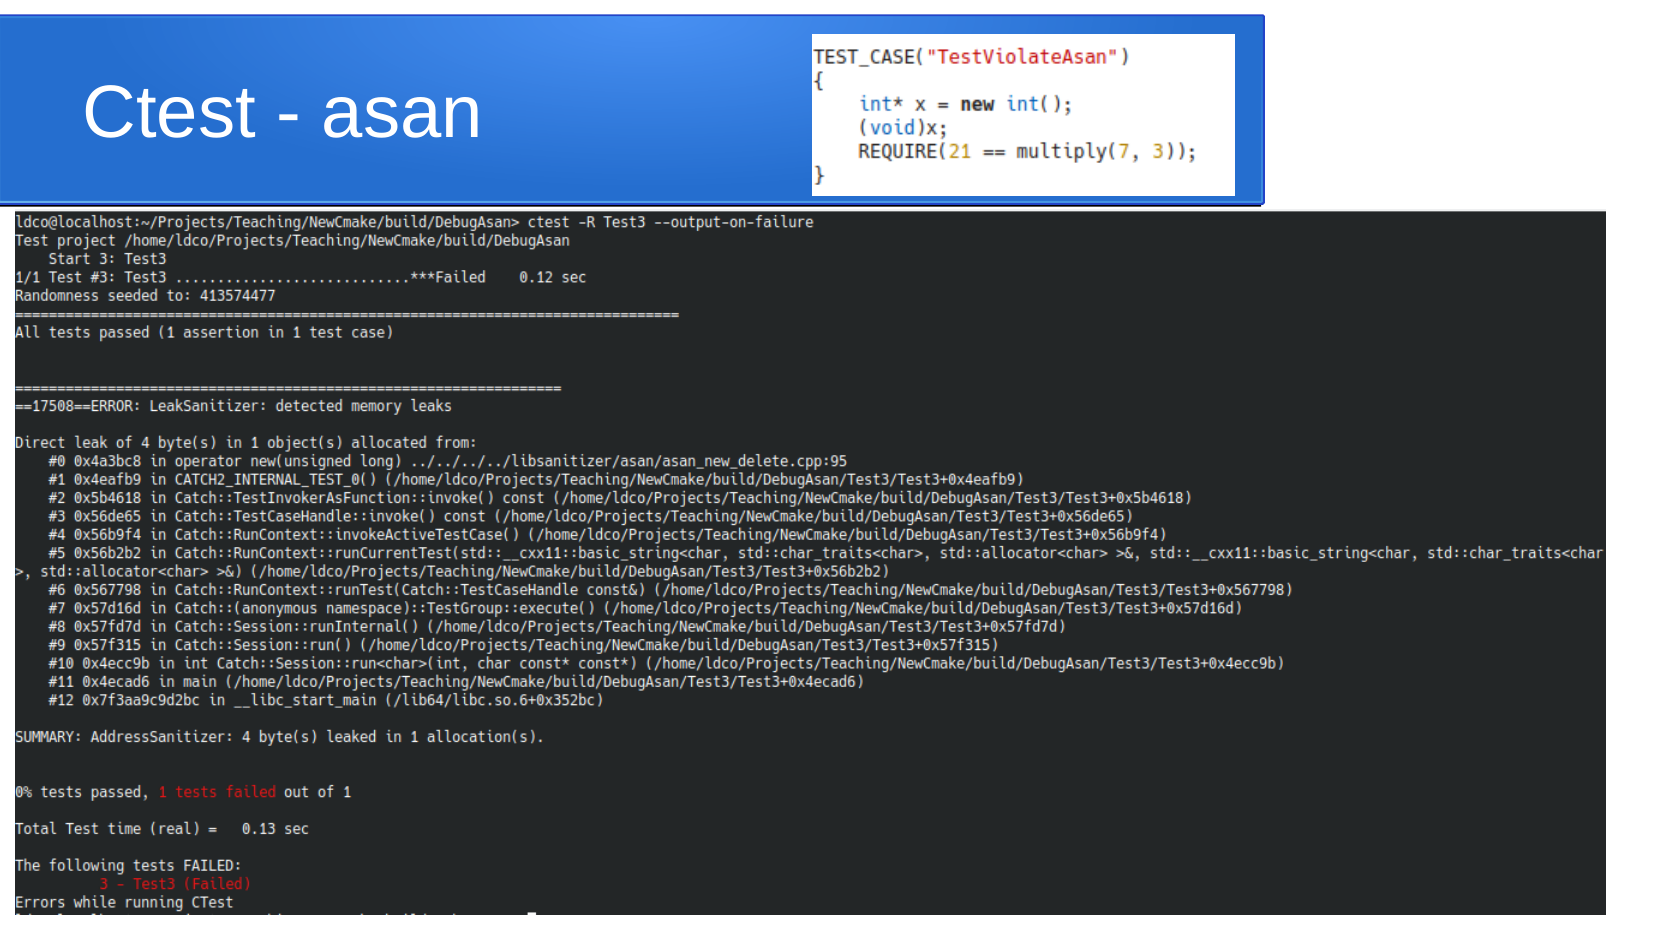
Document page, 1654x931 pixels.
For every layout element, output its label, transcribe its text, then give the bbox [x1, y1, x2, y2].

picture [812, 34, 1235, 196]
picture [15, 209, 1606, 916]
title Ctest - asan [82, 29, 1235, 196]
